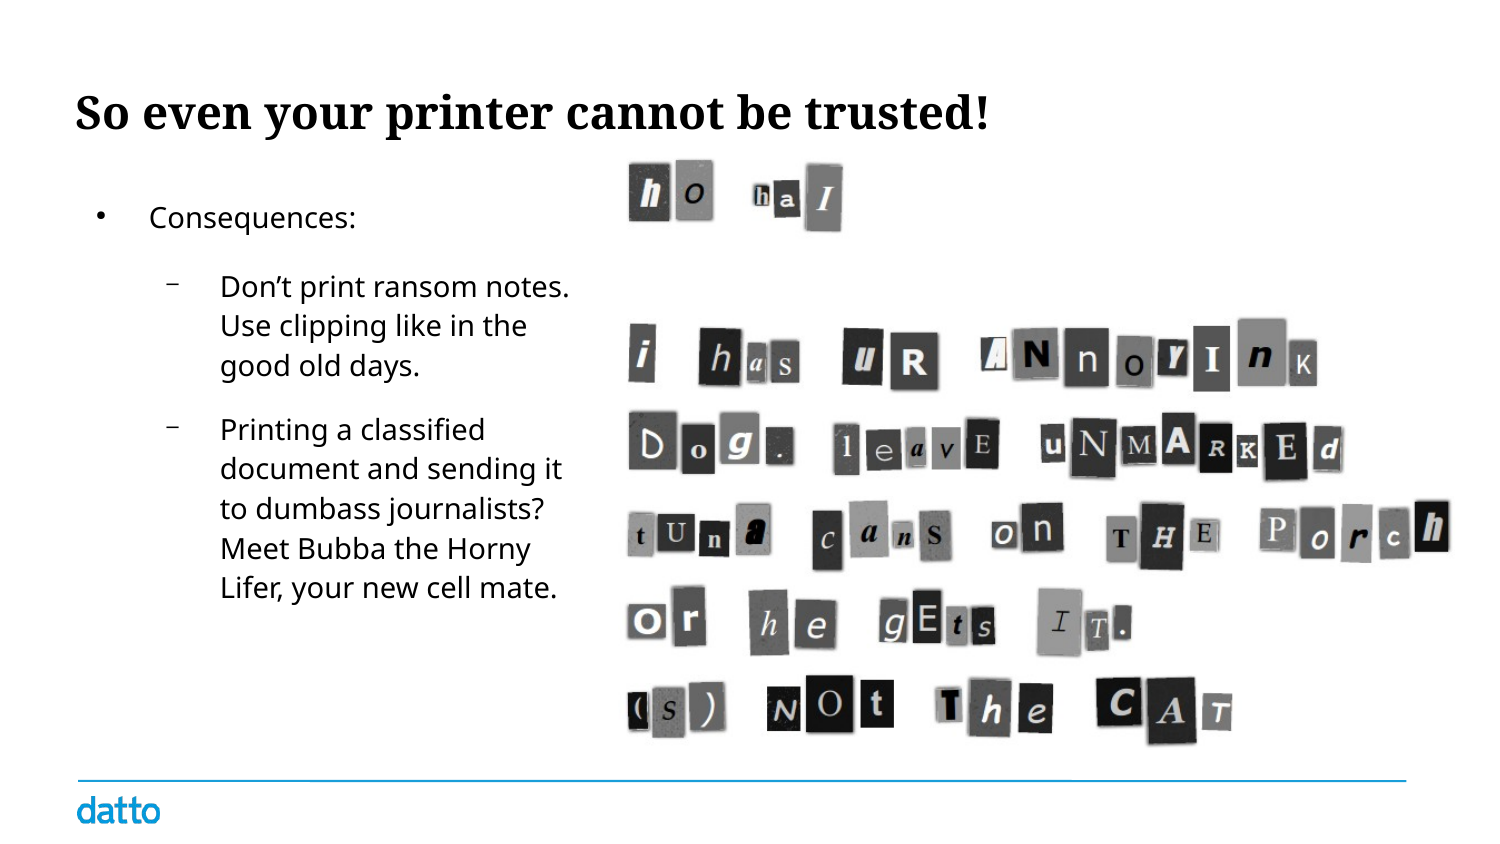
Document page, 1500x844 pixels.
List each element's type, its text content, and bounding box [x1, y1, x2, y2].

picture [122, 808, 133, 824]
list Consequences: Don’t print ransom notes. Use clipping like in the good old days. Printing a classified document and sending it to dumbass journalists? Meet Bubba the Horny Lifer, your new cell mate. [78, 197, 586, 736]
picture [82, 808, 91, 819]
picture [136, 796, 160, 824]
picture [618, 149, 1456, 751]
picture [146, 808, 156, 819]
picture [77, 796, 91, 808]
title So even your printer cannot be trusted! [75, 51, 1404, 172]
picture [95, 796, 133, 824]
